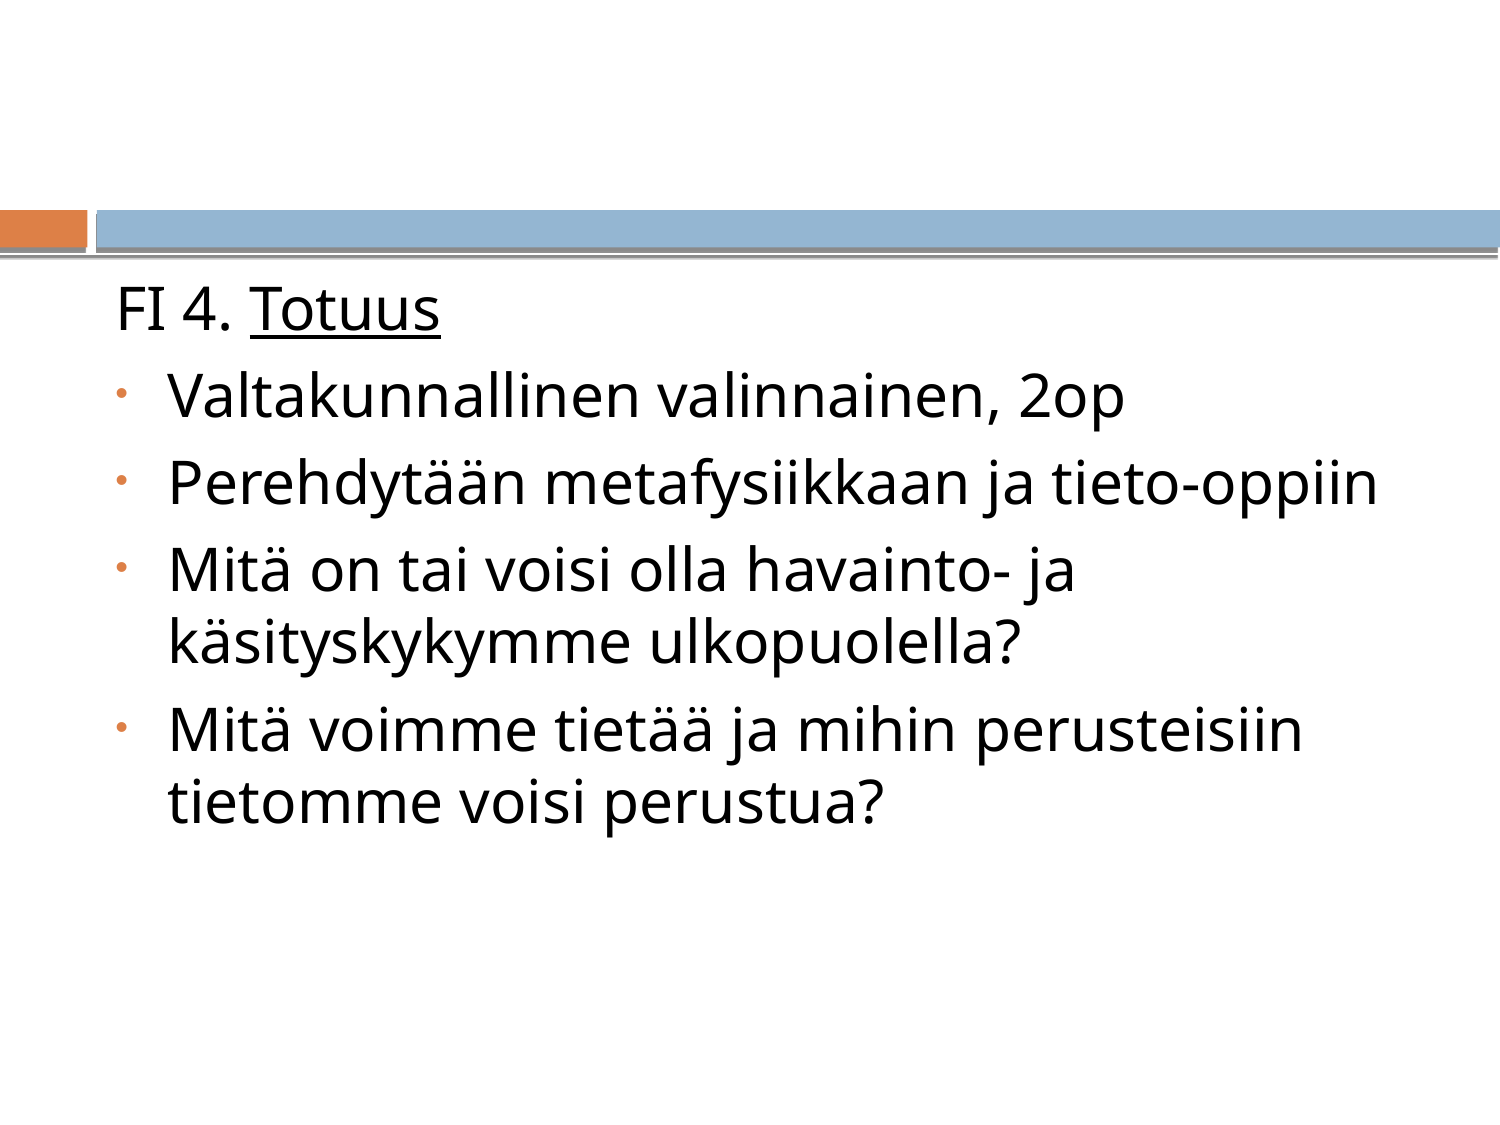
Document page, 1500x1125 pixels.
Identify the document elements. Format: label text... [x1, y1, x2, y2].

list FI 4. Totuus Valtakunnallinen valinnainen, 2op Perehdytään metafysiikkaan ja tieto-oppiin Mitä on tai voisi olla havainto- ja käsityskykymme ulkopuolella? Mitä voimme tietää ja mihin perusteisiin tietomme voisi perustua? [100, 262, 1438, 1000]
